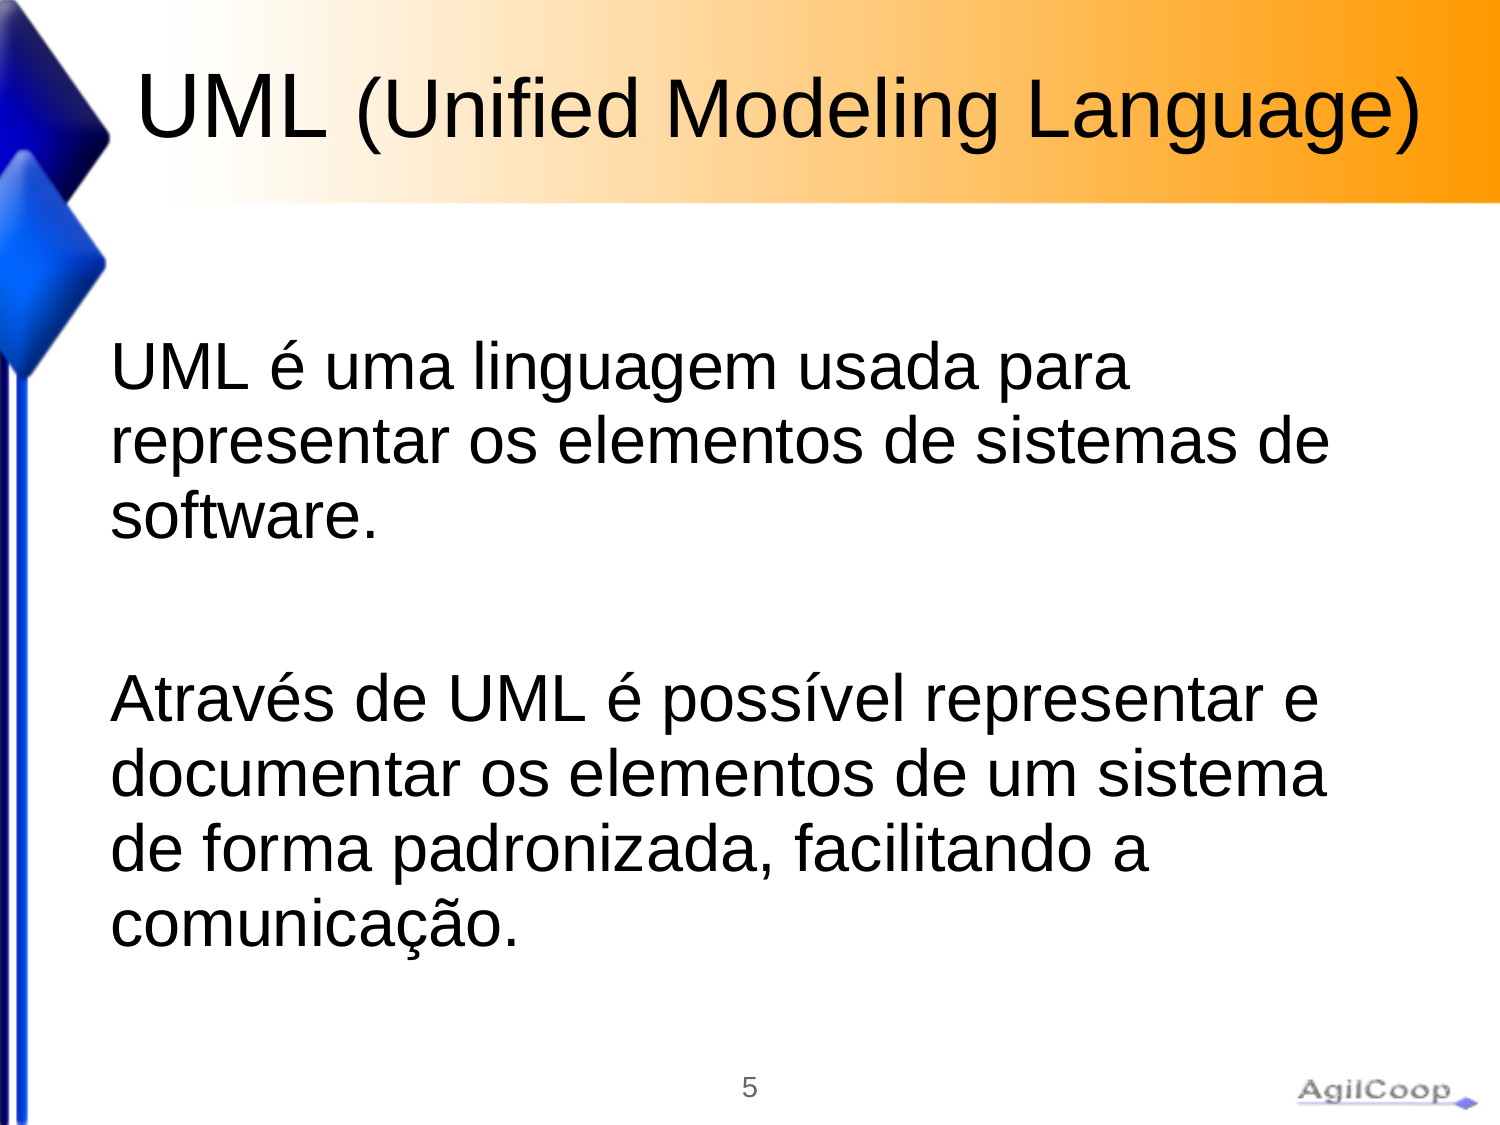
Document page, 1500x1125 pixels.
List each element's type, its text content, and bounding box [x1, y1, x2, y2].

picture [0, 0, 1500, 1125]
list UML é uma linguagem usada para representar os elementos de sistemas de software. Através de UML é possível representar e documentar os elementos de um sistema de forma padronizada, facilitando a comunicação. [53, 321, 1412, 1125]
title UML (Unified Modeling Language) [59, 24, 1500, 188]
